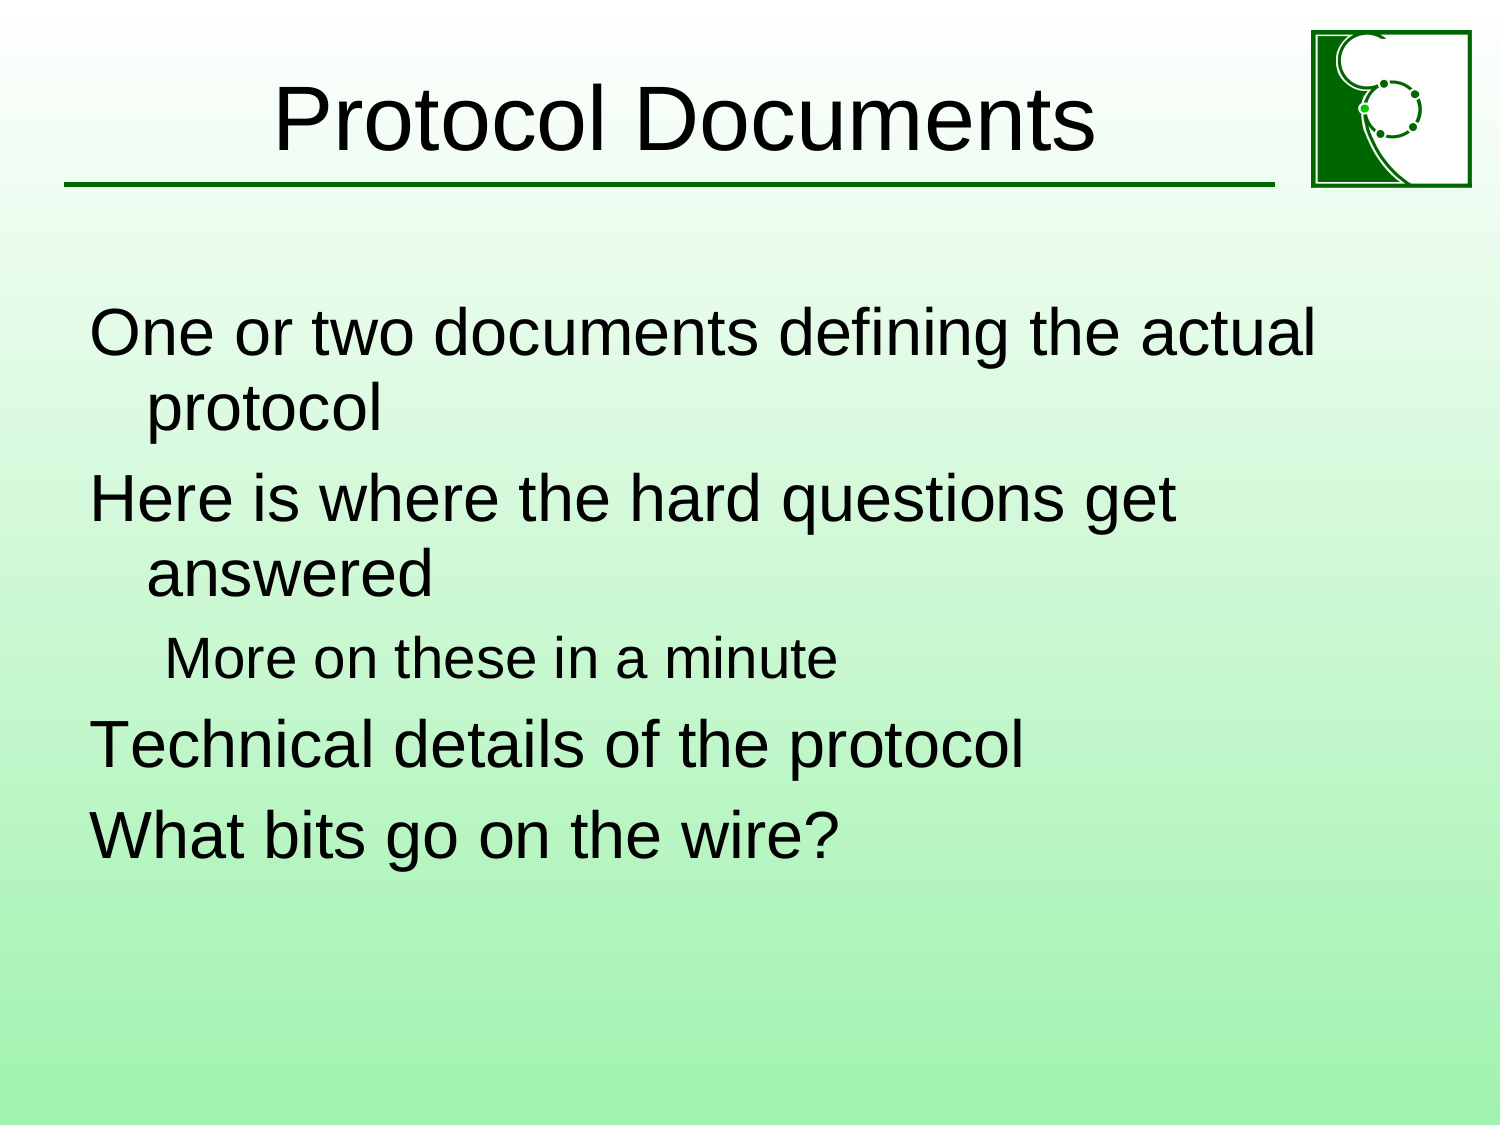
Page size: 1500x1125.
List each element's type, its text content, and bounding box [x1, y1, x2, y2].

title Protocol Documents [76, 24, 1295, 213]
picture [1311, 30, 1472, 188]
list One or two documents defining the actual protocol Here is where the hard questions get answered More on these in a minute Technical details of the protocol What bits go on the wire? [75, 287, 1426, 1005]
